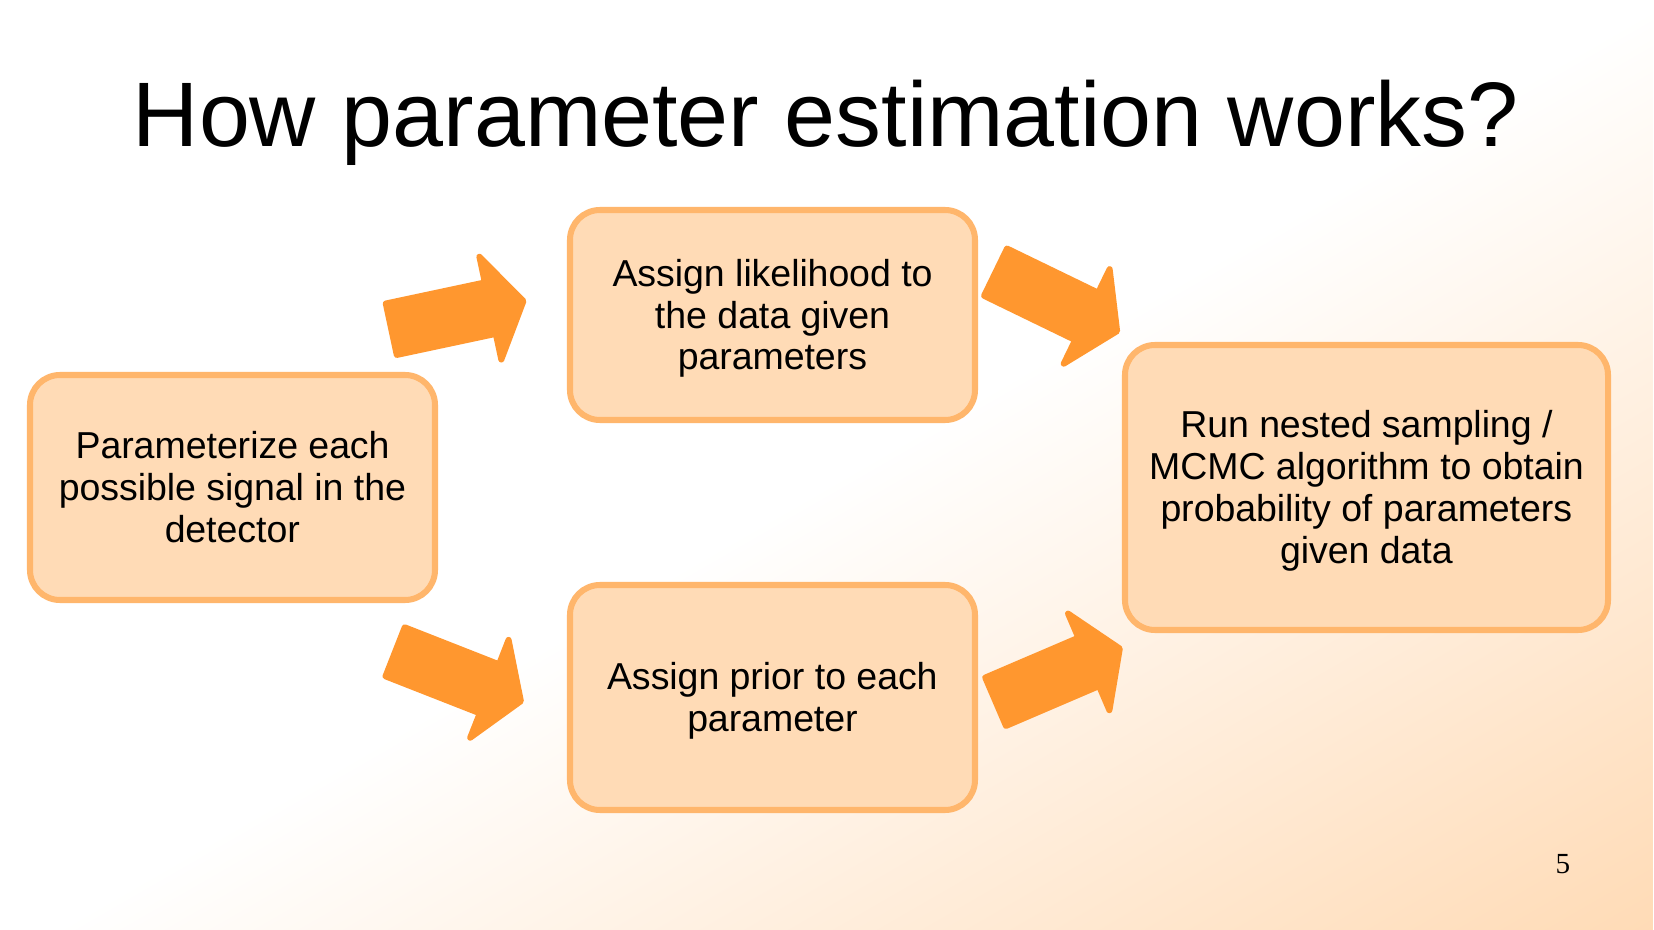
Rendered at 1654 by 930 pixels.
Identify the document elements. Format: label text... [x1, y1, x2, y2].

text_box Assign prior to each parameter [570, 585, 976, 811]
text_box [385, 627, 521, 738]
text_box [984, 248, 1118, 364]
text_box Assign likelihood to the data given parameters [570, 209, 976, 420]
text_box Run nested sampling / MCMC algorithm to obtain probability of parameters given data [1125, 344, 1609, 631]
text_box Parameterize each possible signal in the detector [30, 375, 436, 601]
text_box [385, 256, 524, 360]
text_box [985, 613, 1120, 726]
title How parameter estimation works? [82, 37, 1571, 193]
